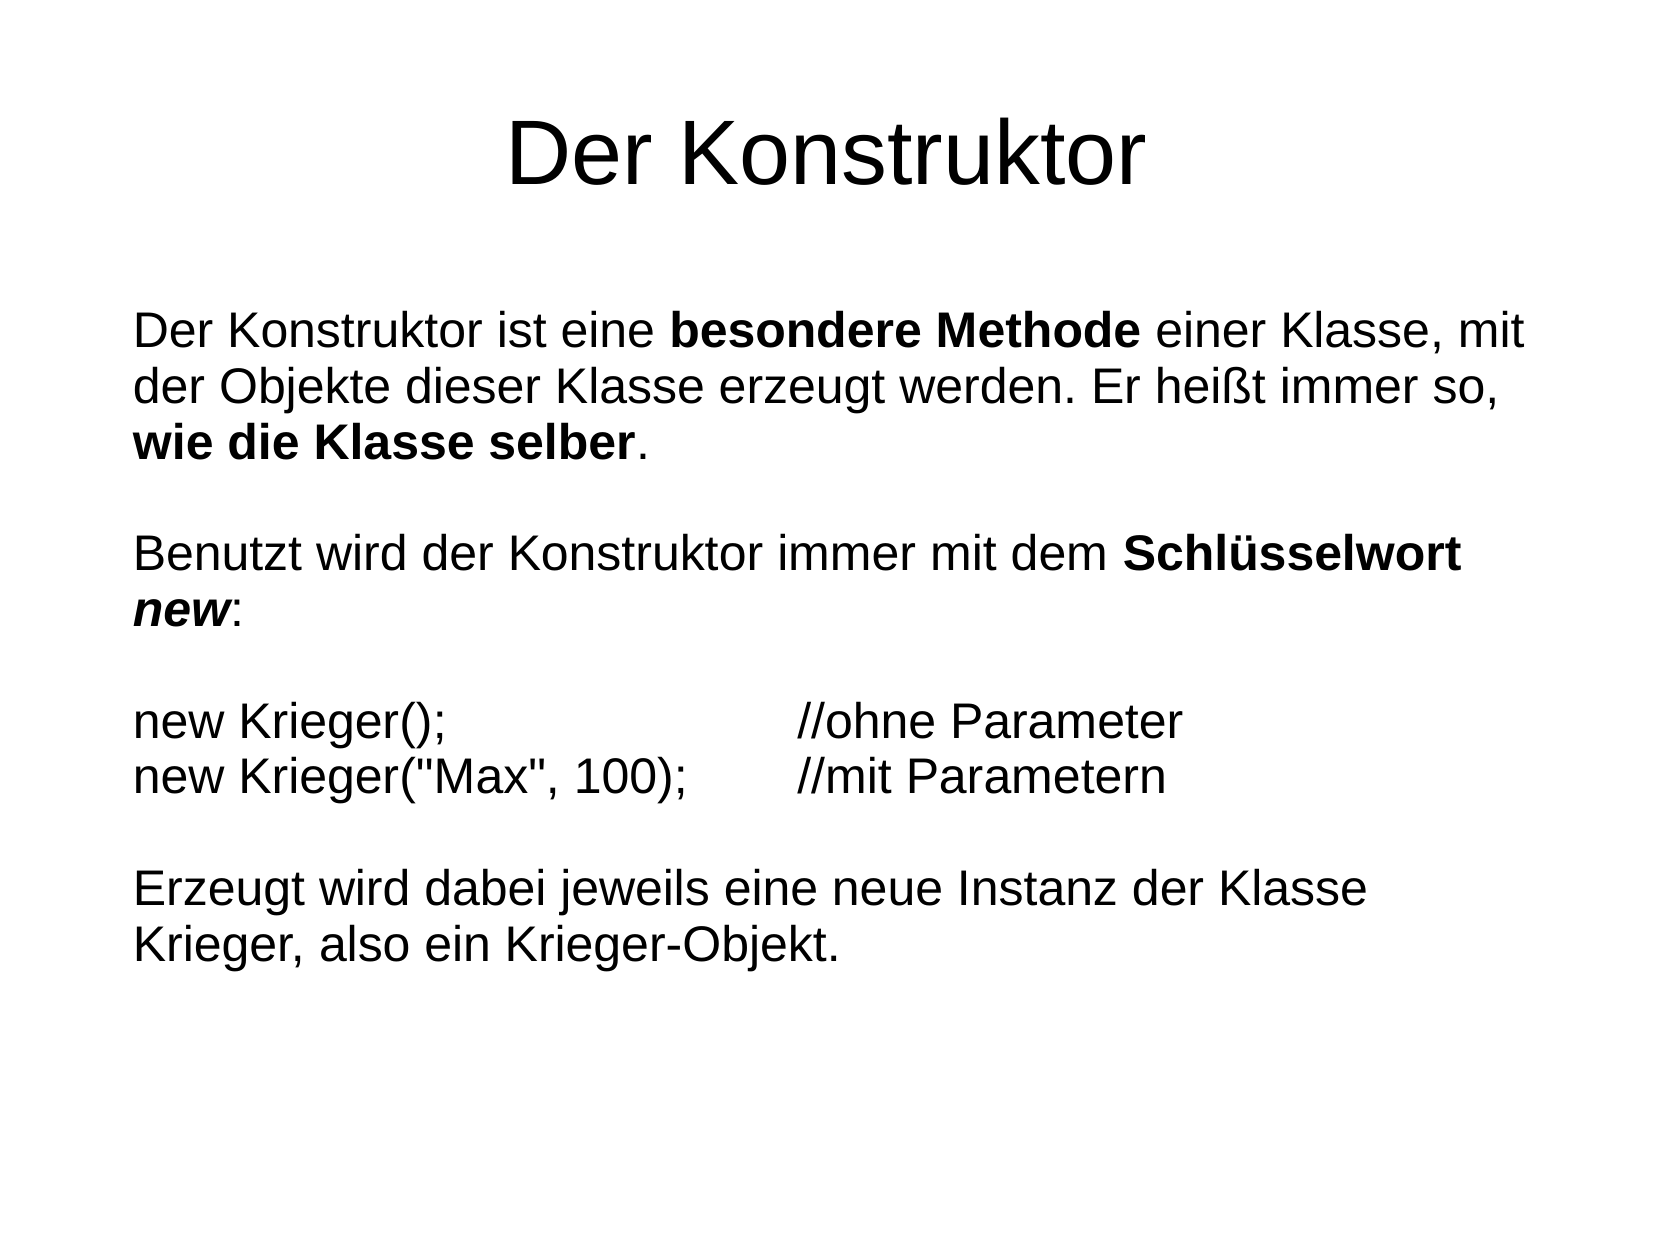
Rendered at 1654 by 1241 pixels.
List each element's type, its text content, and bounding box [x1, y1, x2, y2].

text_box Der Konstruktor ist eine besondere Methode einer Klasse, mit der Objekte dieser Klasse erzeugt werden. Er heißt immer so, wie die Klasse selber. Benutzt wird der Konstruktor immer mit dem Schlüsselwort new: new Krieger(); //ohne Parameter new Krieger("Max", 100); //mit Parametern Erzeugt wird dabei jeweils eine neue Instanz der Klasse Krieger, also ein Krieger-Objekt. [118, 295, 1565, 1041]
title Der Konstruktor [82, 49, 1571, 257]
